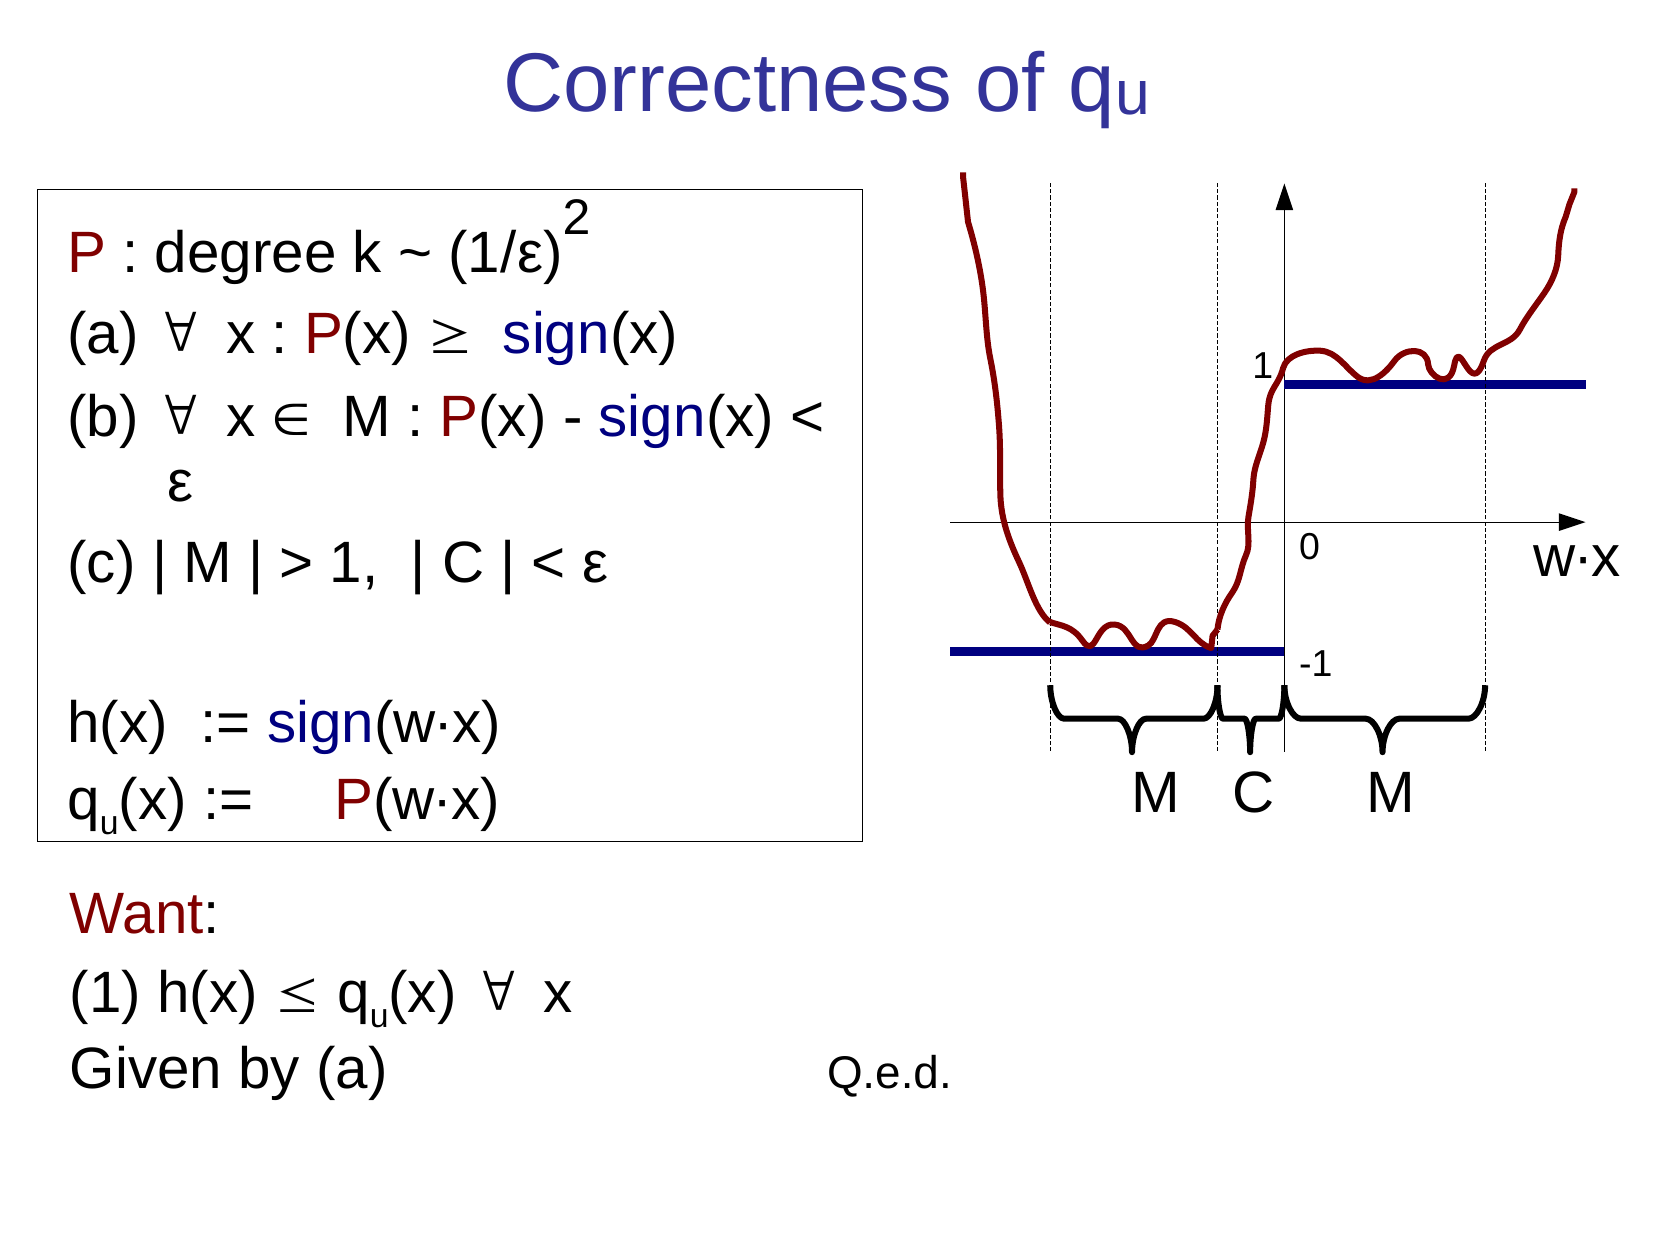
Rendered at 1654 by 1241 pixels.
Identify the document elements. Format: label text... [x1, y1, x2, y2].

text_box 1 [1275, 367, 1288, 395]
text_box -1 [1284, 634, 1348, 692]
text_box Want: (1) h(x)  qu(x)  x Given by (a) Q.e.d. [37, 879, 976, 1119]
text_box w∙x [1518, 522, 1654, 602]
text_box 1 [1237, 337, 1288, 395]
text_box 0 [1284, 517, 1351, 575]
text_box M [1351, 752, 1463, 832]
text_box P : degree k ~ (1/ε)2 (a)  x : P(x)  sign(x) (b)  x  M : P(x) - sign(x) < ε (c) | M | > 1, | C | < ε h(x) := sign(w∙x) qu(x) := P(w∙x) [37, 189, 863, 826]
text_box M [1117, 752, 1238, 832]
text_box C [1238, 752, 1313, 832]
title Correctness of qu [82, 19, 1571, 147]
